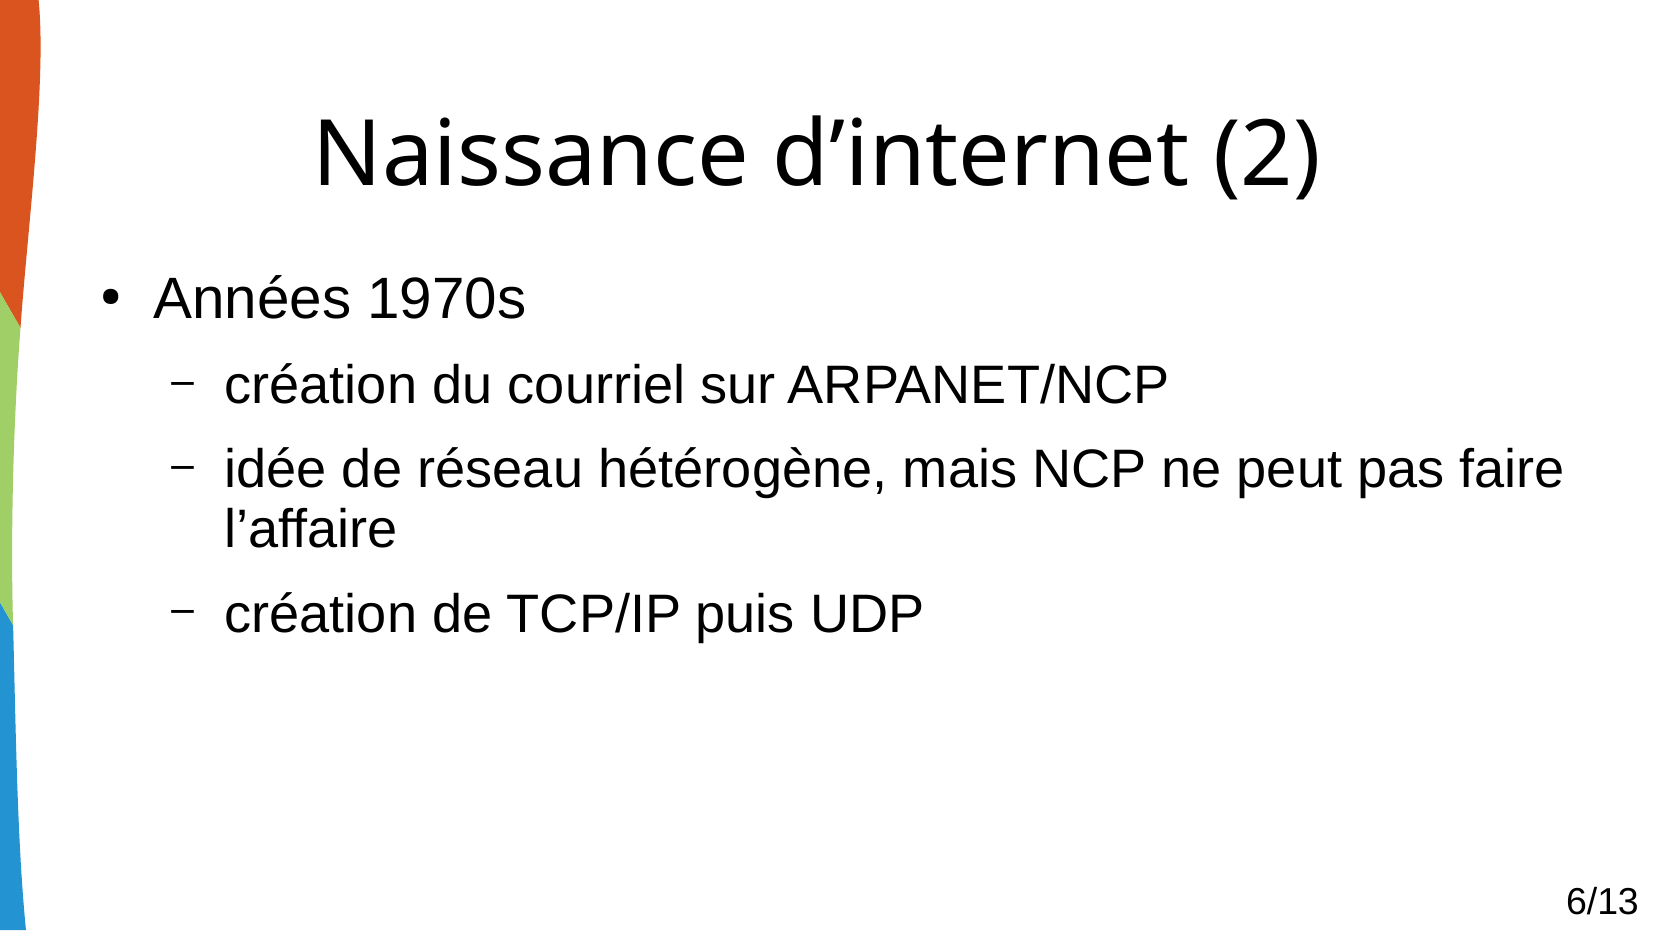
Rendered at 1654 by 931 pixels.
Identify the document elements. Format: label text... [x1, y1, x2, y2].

title Naissance d’internet (2) [104, 72, 1530, 229]
list Années 1970s création du courriel sur ARPANET/NCP idée de réseau hétérogène, mais NCP ne peut pas faire l’affaire création de TCP/IP puis UDP [82, 265, 1571, 857]
